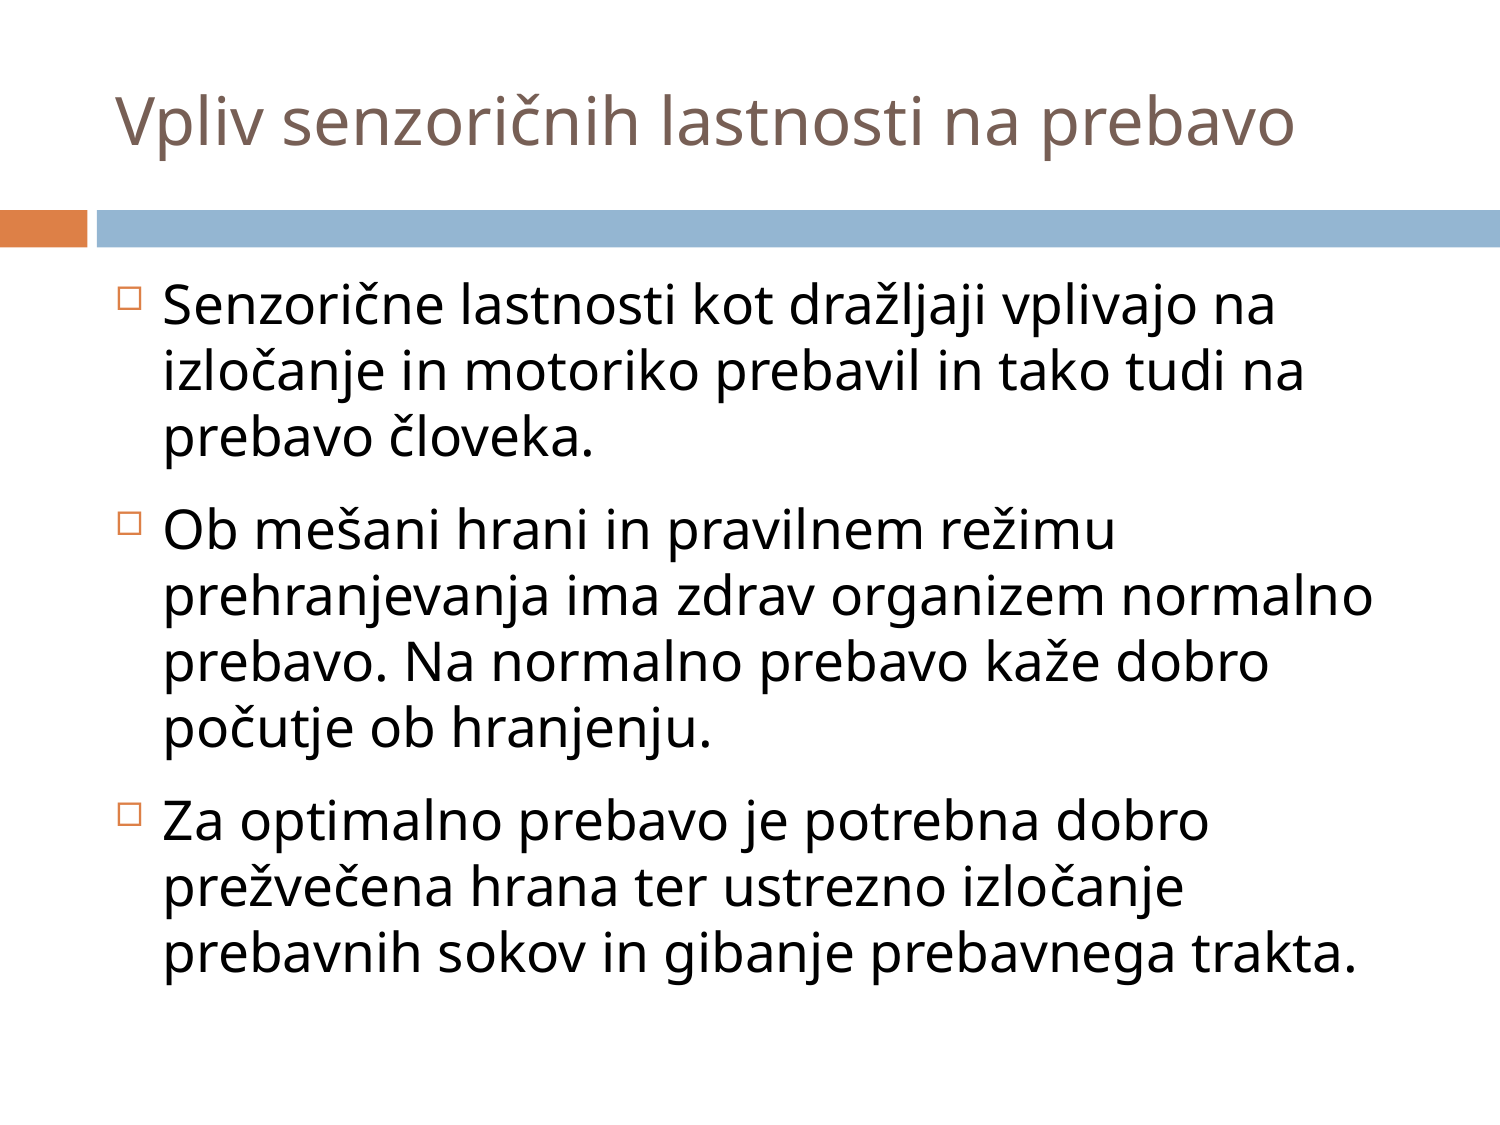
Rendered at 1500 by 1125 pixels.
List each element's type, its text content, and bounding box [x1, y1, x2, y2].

list Senzorične lastnosti kot dražljaji vplivajo na izločanje in motoriko prebavil in tako tudi na prebavo človeka. Ob mešani hrani in pravilnem režimu prehranjevanja ima zdrav organizem normalno prebavo. Na normalno prebavo kaže dobro počutje ob hranjenju. Za optimalno prebavo je potrebna dobro prežvečena hrana ter ustrezno izločanje prebavnih sokov in gibanje prebavnega trakta. [100, 262, 1438, 1000]
title Vpliv senzoričnih lastnosti na prebavo [100, 37, 1438, 200]
